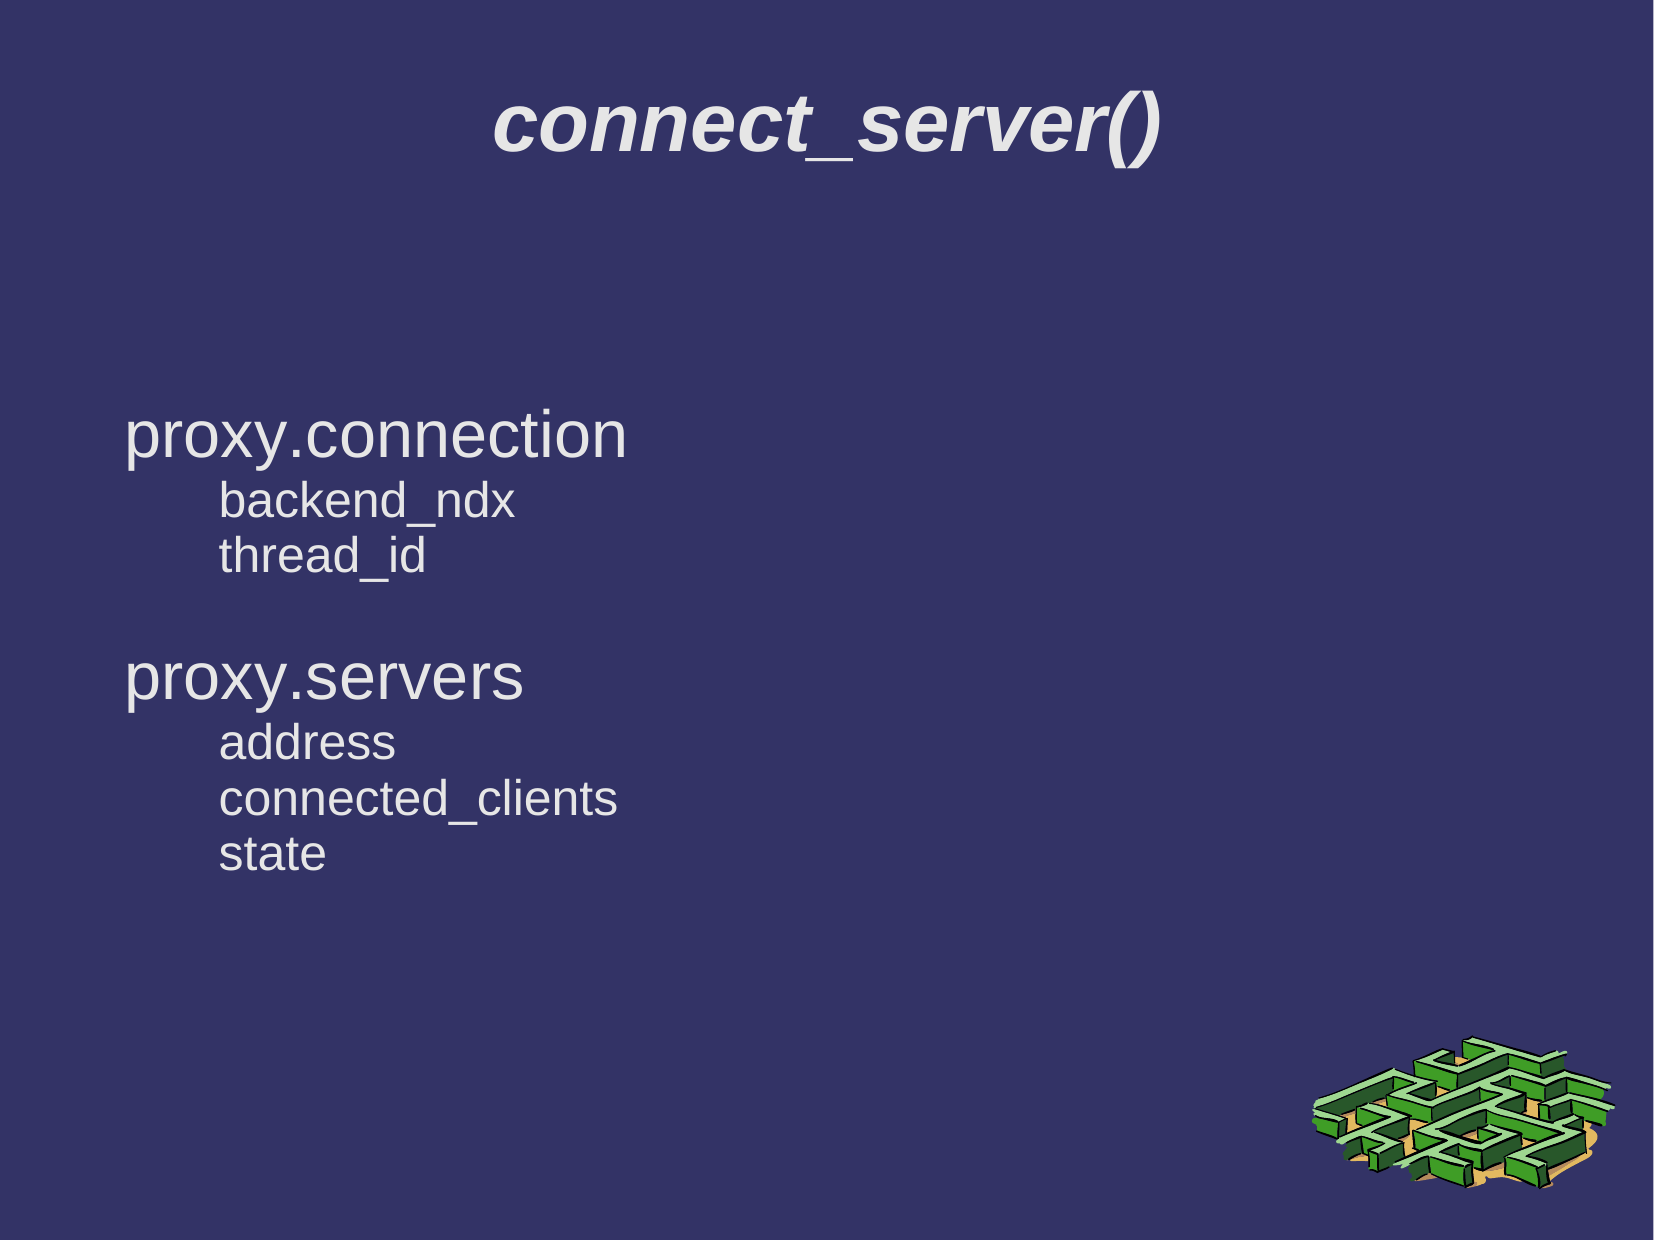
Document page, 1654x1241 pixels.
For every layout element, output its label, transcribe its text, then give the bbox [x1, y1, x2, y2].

list proxy.connection backend_ndx thread_id proxy.servers address connected_clients state [112, 322, 1504, 1104]
title connect_server() [121, 19, 1534, 227]
